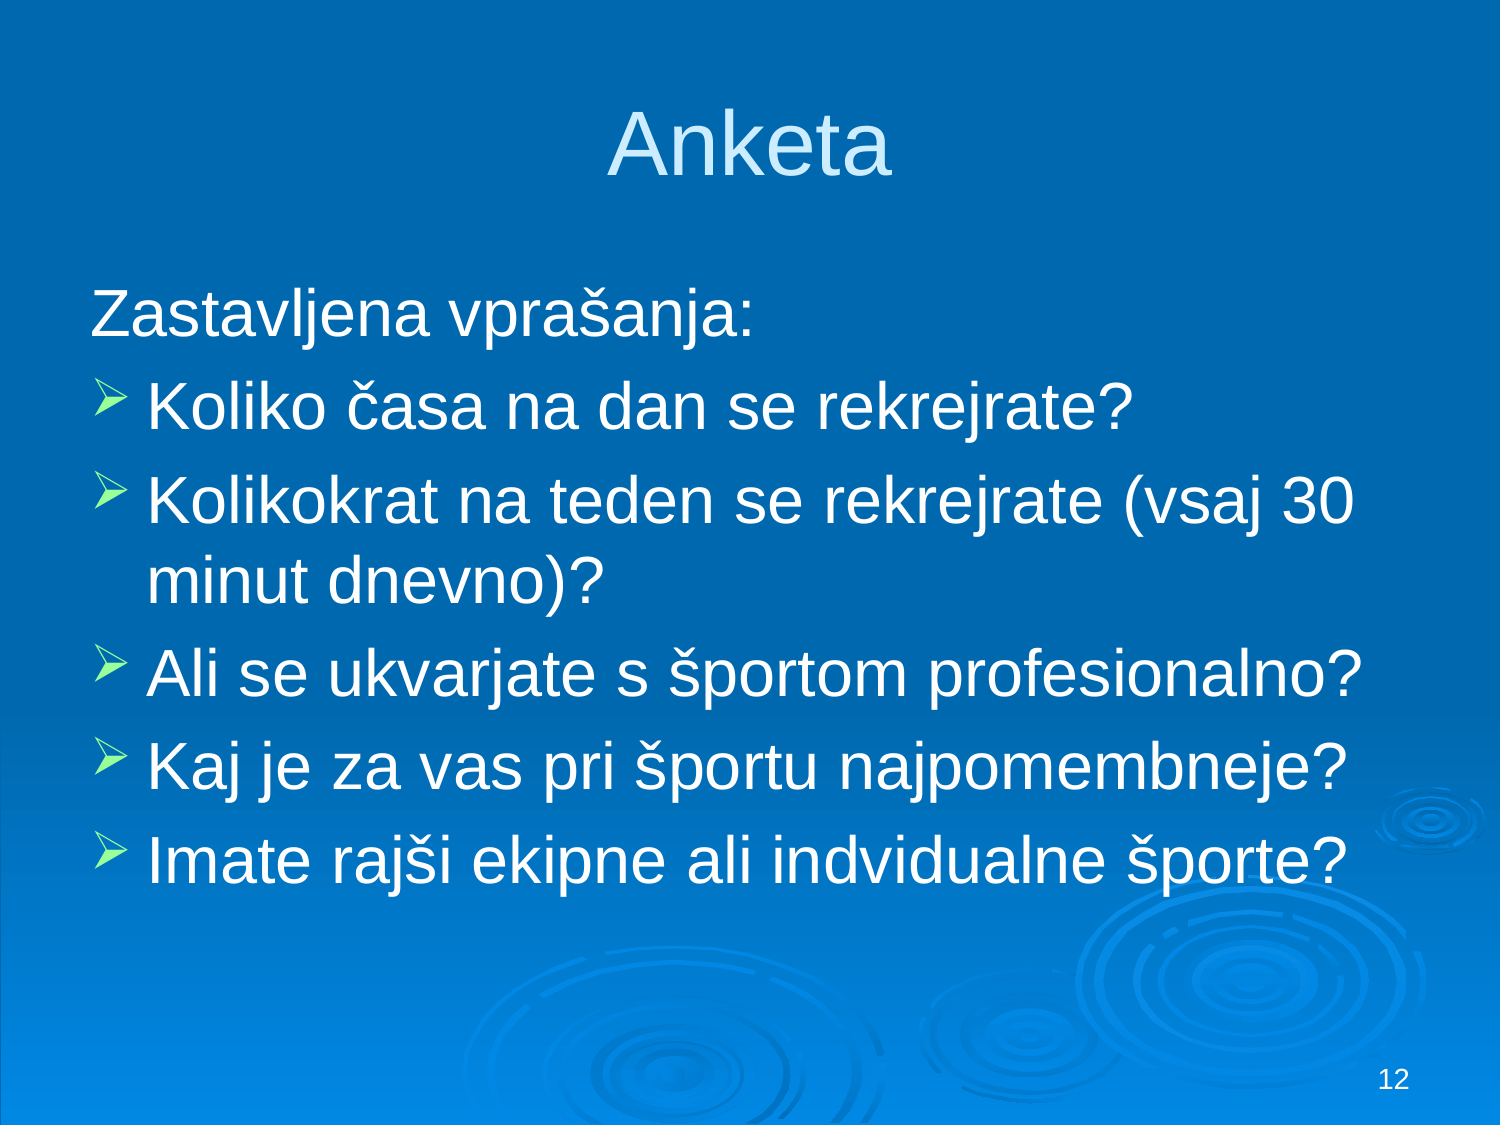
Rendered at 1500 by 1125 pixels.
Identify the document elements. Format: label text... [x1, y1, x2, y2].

title Anketa [75, 45, 1425, 233]
slide_number <number> [1074, 1024, 1425, 1103]
list Zastavljena vprašanja: Koliko časa na dan se rekrejrate? Kolikokrat na teden se rekrejrate (vsaj 30 minut dnevno)? Ali se ukvarjate s športom profesionalno? Kaj je za vas pri športu najpomembneje? Imate rajši ekipne ali indvidualne športe? [75, 262, 1425, 1005]
